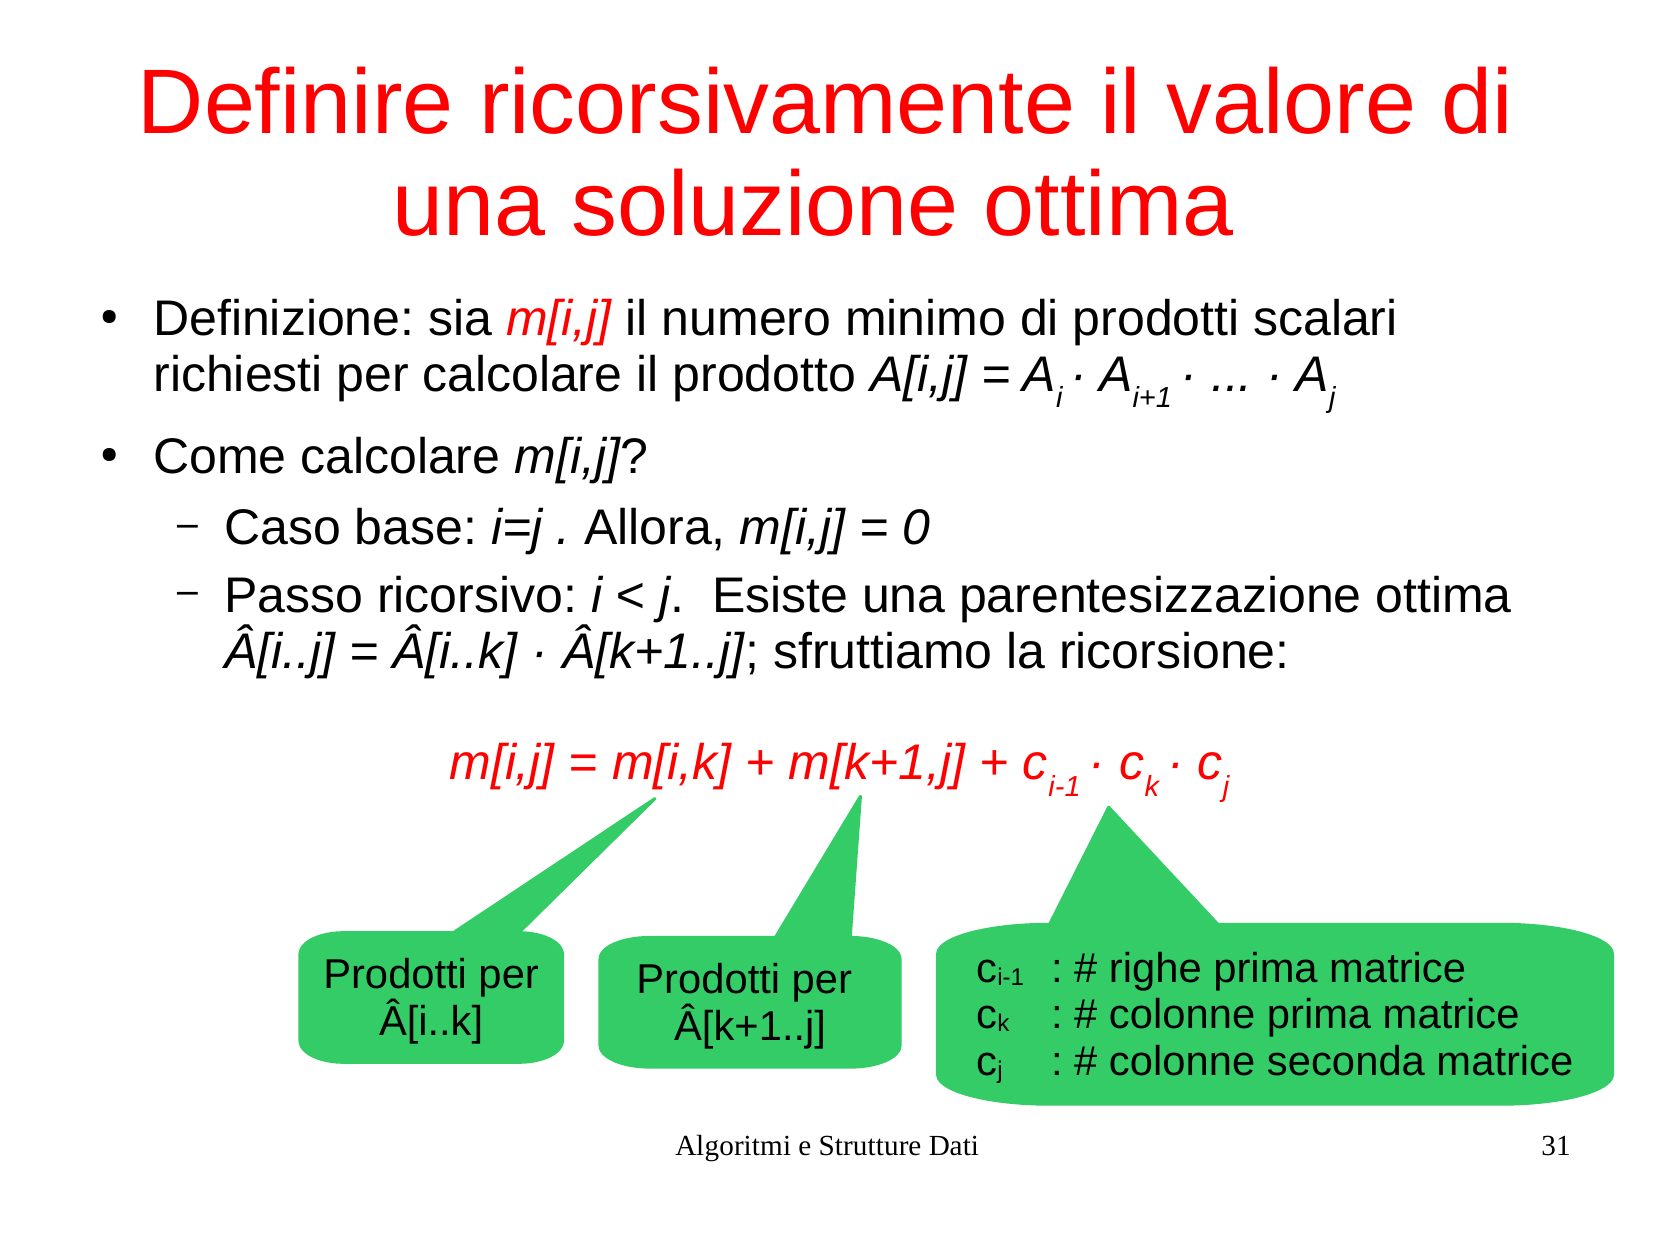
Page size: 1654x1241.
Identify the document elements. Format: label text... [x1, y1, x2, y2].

list Definizione: sia m[i,j] il numero minimo di prodotti scalari richiesti per calcolare il prodotto A[i,j] = Ai · Ai+1 · ... · Aj Come calcolare m[i,j]? Caso base: i=j . Allora, m[i,j] = 0 Passo ricorsivo: i < j. Esiste una parentesizzazione ottima Â[i..j] = Â[i..k] · Â[k+1..j]; sfruttiamo la ricorsione: m[i,j] = m[i,k] + m[k+1,j] + ci-1 · ck · cj [82, 290, 1571, 1109]
title Definire ricorsivamente il valore di una soluzione ottima [82, 49, 1571, 257]
text_box Prodotti per Â[k+1..j] [600, 796, 901, 1068]
text_box ci-1 : # righe prima matrice ck : # colonne prima matrice cj : # colonne seconda matrice [937, 807, 1613, 1105]
text_box Prodotti per Â[i..k] [299, 798, 655, 1063]
